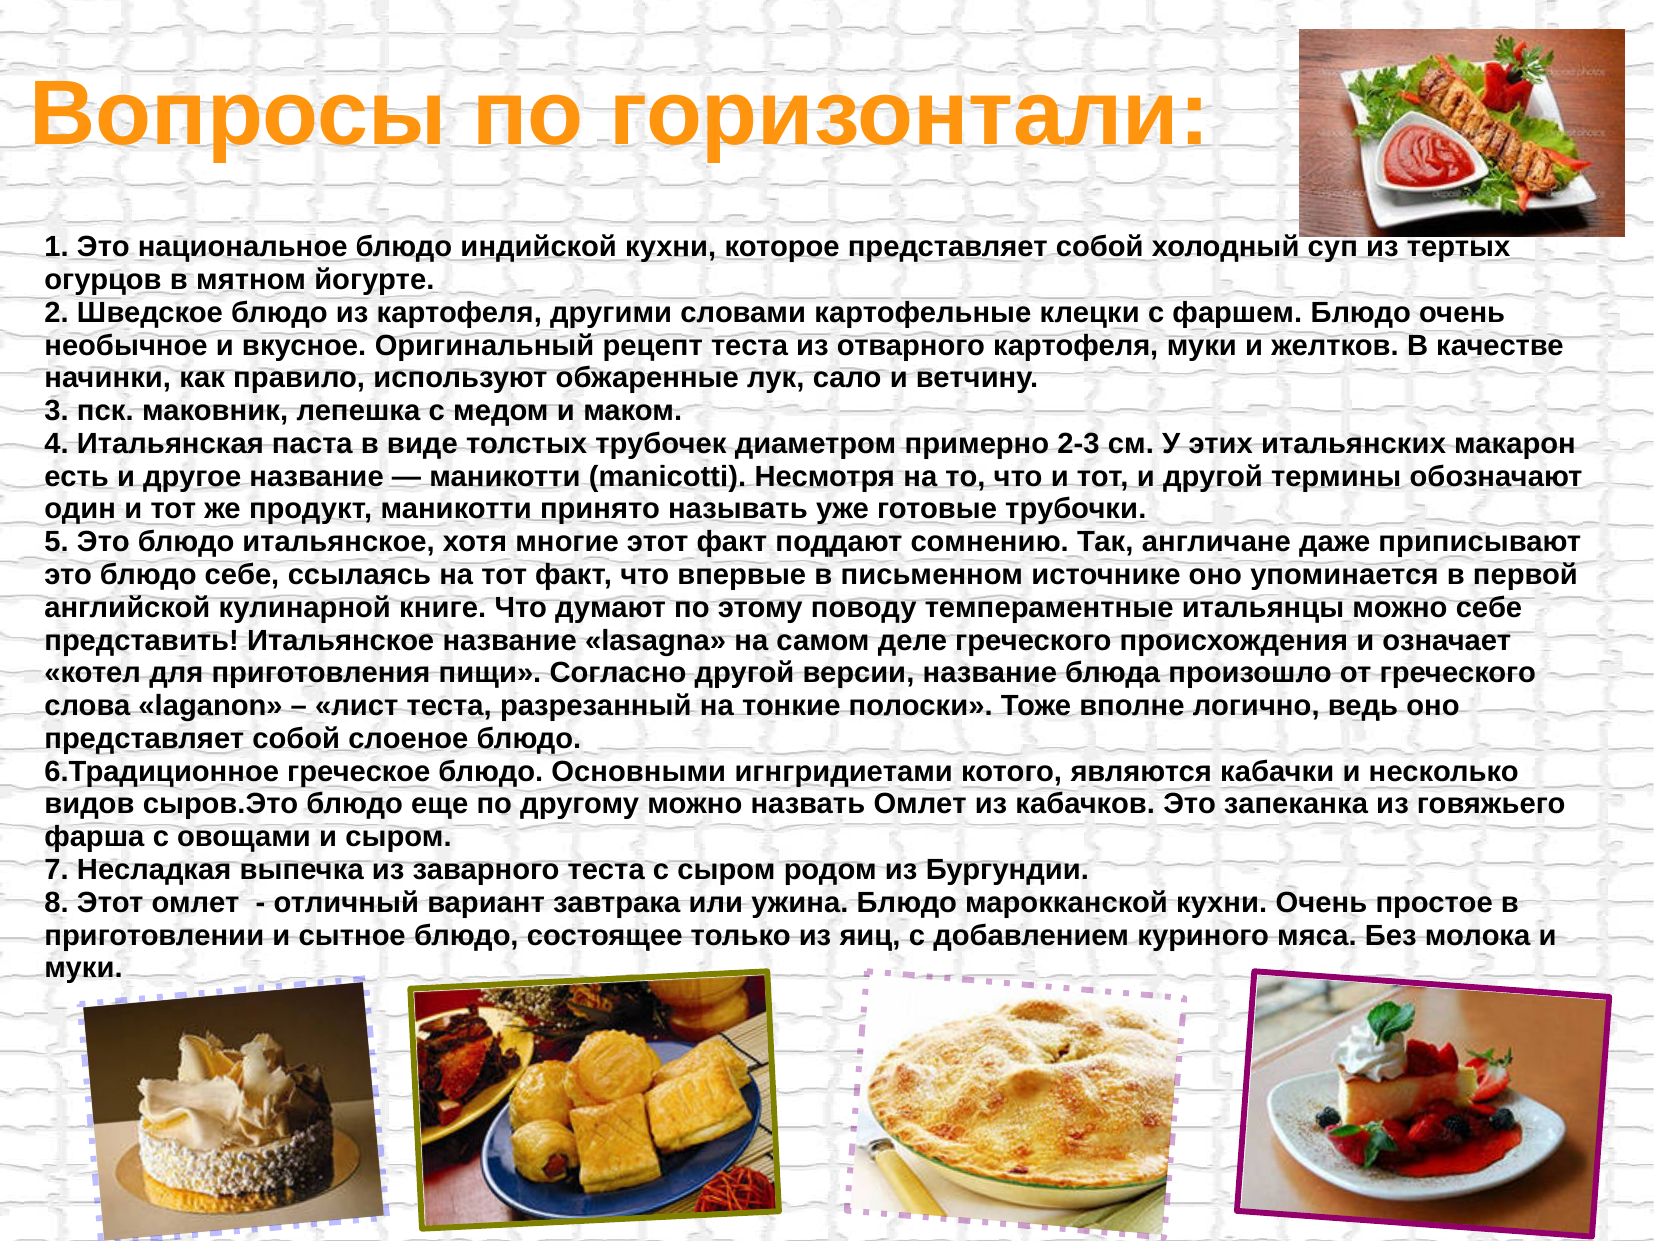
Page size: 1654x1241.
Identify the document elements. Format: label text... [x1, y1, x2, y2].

table_cell [94, 1197, 100, 1204]
table_cell [373, 1084, 380, 1098]
table_cell [364, 989, 371, 997]
table_cell [91, 1173, 98, 1186]
picture [0, 0, 1654, 1241]
title Вопросы по горизонтали: [29, 49, 1299, 178]
table_cell [114, 996, 128, 1003]
table_cell [384, 1203, 390, 1211]
table_cell [97, 999, 104, 1005]
table_cell [370, 1049, 376, 1056]
table_cell [216, 988, 223, 994]
table_cell [375, 1108, 381, 1116]
table_cell [380, 1168, 387, 1175]
table_cell [198, 989, 205, 996]
table_cell [174, 991, 187, 998]
table_cell [79, 1036, 85, 1043]
table_cell [382, 1186, 388, 1193]
table_cell [366, 1007, 372, 1014]
table_cell [90, 1155, 96, 1162]
table_cell [86, 1113, 93, 1127]
table_cell [317, 979, 324, 985]
table_cell [353, 975, 366, 982]
table_cell [378, 1144, 385, 1157]
table_cell [257, 984, 265, 990]
table_cell [371, 1067, 377, 1074]
table_cell [233, 986, 247, 993]
table_cell [293, 980, 306, 987]
table_cell [77, 1018, 84, 1026]
table_cell [275, 982, 283, 989]
table_cell [81, 1054, 88, 1067]
table_cell [83, 1078, 89, 1085]
table_cell [76, 1000, 86, 1008]
table_cell [367, 1025, 374, 1038]
table_cell [84, 1096, 91, 1103]
table_cell [377, 1126, 383, 1133]
table_cell [335, 977, 342, 983]
table_cell [88, 1137, 95, 1145]
table_cell [138, 995, 146, 1001]
table_cell [156, 993, 163, 999]
text_box 1. Это национальное блюдо индийской кухни, которое представляет собой холодный суп из тертых огурцов в мятном йогурте. 2. Шведское блюдо из картофеля, другими словами картофельные клецки с фаршем. Блюдо очень необычное и вкусное. Оригинальный рецепт теста из отварного картофеля, муки и желтков. В качестве начинки, как правило, используют обжаренные лук, сало и ветчину. 3. пск. маковник, лепешка с медом и маком. 4. Итальянская паста в виде толстых трубочек диаметром примерно 2-3 см. У этих итальянских макарон есть и другое название — маникотти (manicotti). Несмотря на то, что и тот, и другой термины обозначают один и тот же продукт, маникотти принято называть уже готовые трубочки. 5. Это блюдо итальянское, хотя многие этот факт поддают сомнению. Так, англичане даже приписывают это блюдо себе, ссылаясь на тот факт, что впервые в письменном источнике оно упоминается в первой английской кулинарной книге. Что думают по этому поводу темпераментные итальянцы можно себе представить! Итальянское название «lasagna» на самом деле греческого происхождения и означает «котел для приготовления пищи». Согласно другой версии, название блюда произошло от греческого слова «laganon» – «лист теста, разрезанный на тонкие полоски». Тоже вполне логично, ведь оно представляет собой слоеное блюдо. 6.Традиционное греческое блюдо. Основными игнгридиетами котого, являются кабачки и несколько видов сыров.Это блюдо еще по другому можно назвать Омлет из кабачков. Это запеканка из говяжьего фарша с овощами и сыром. 7. Несладкая выпечка из заварного теста с сыром родом из Бургундии. 8. Этот омлет - отличный вариант завтрака или ужина. Блюдо марокканской кухни. Очень простое в приготовлении и сытное блюдо, состоящее только из яиц, с добавлением куриного мяса. Без молока и муки. [29, 222, 1627, 1211]
